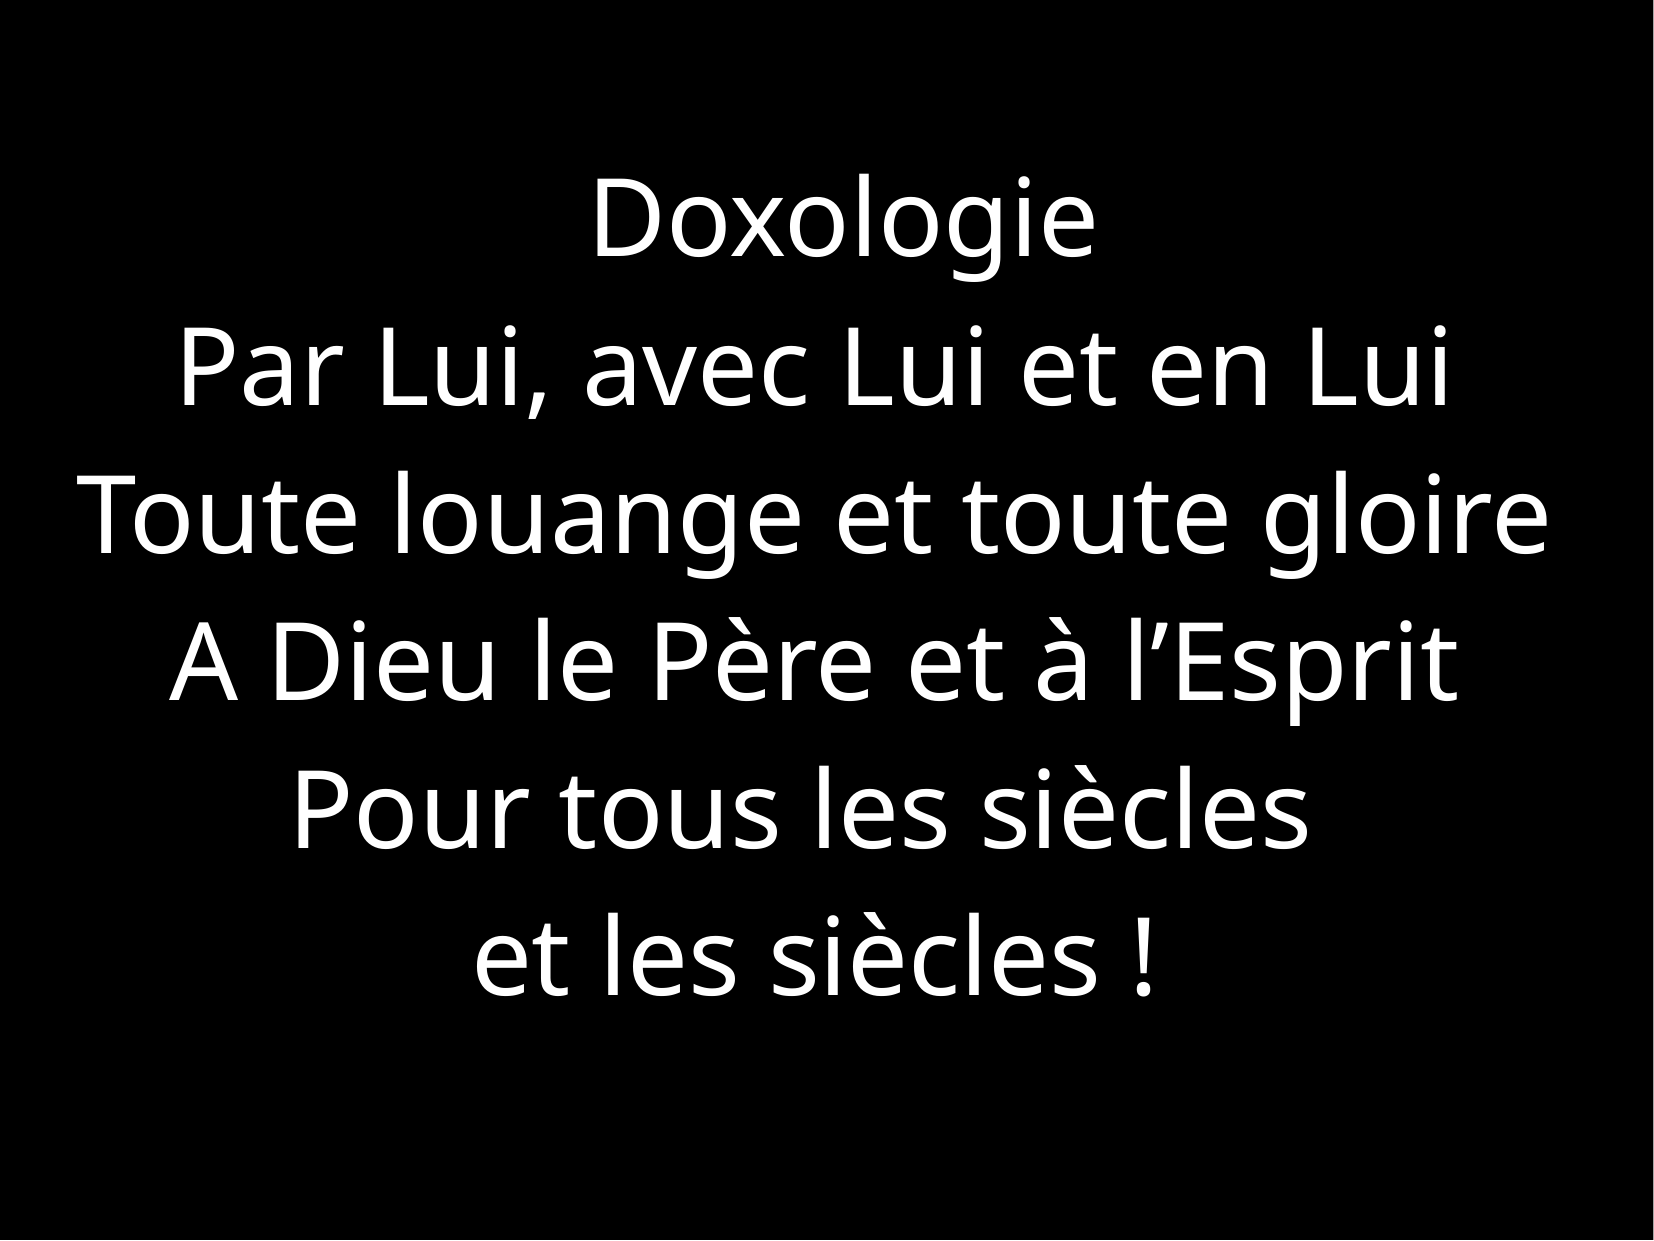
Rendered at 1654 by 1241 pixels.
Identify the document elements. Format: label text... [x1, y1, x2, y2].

subtitle Doxologie Par Lui, avec Lui et en Lui Toute louange et toute gloire A Dieu le Père et à l’Esprit Pour tous les siècles et les siècles ! [70, 123, 1559, 1241]
